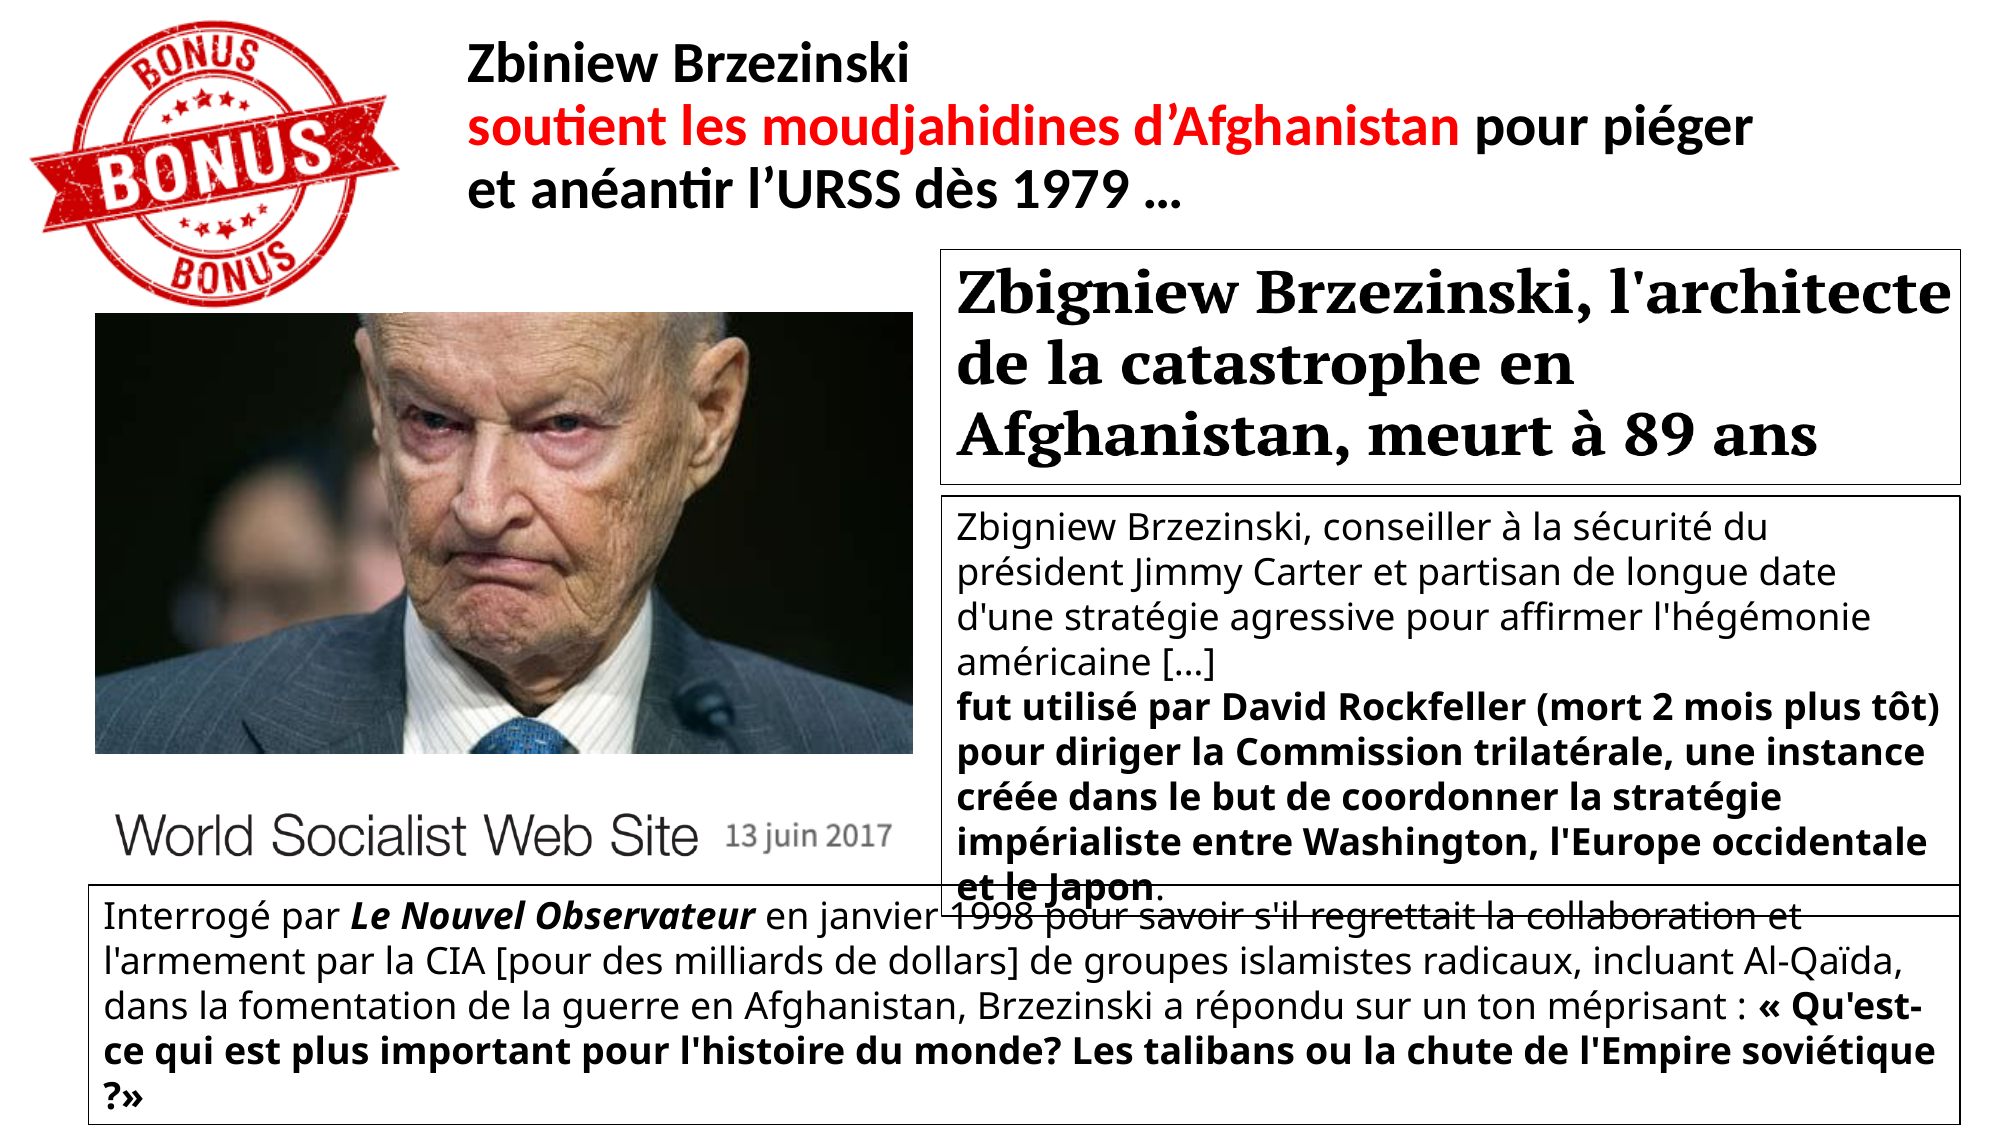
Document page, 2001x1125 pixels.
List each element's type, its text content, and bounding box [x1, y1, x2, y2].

text_box Zbigniew Brzezinski, conseiller à la sécurité du président Jimmy Carter et partisan de longue date d'une stratégie agressive pour affirmer l'hégémonie américaine […] fut utilisé par David Rockfeller (mort 2 mois plus tôt) pour diriger la Commission trilatérale, une instance créée dans le but de coordonner la stratégie impérialiste entre Washington, l'Europe occidentale et le Japon. [941, 495, 1960, 884]
picture [718, 811, 913, 871]
title Zbiniew Brzezinski soutient les moudjahidines d’Afghanistan pour piéger et anéantir l’URSS dès 1979 … [452, 18, 1892, 236]
picture [98, 795, 707, 876]
text_box Interrogé par Le Nouvel Observateur en janvier 1998 pour savoir s'il regrettait la collaboration et l'armement par la CIA [pour des milliards de dollars] de groupes islamistes radicaux, incluant Al-Qaïda, dans la fomentation de la guerre en Afghanistan, Brzezinski a répondu sur un ton méprisant : « Qu'est-ce qui est plus important pour l'histoire du monde? Les talibans ou la chute de l'Empire soviétique ?» [88, 884, 1960, 1125]
picture [27, 16, 913, 754]
picture [941, 250, 1960, 484]
